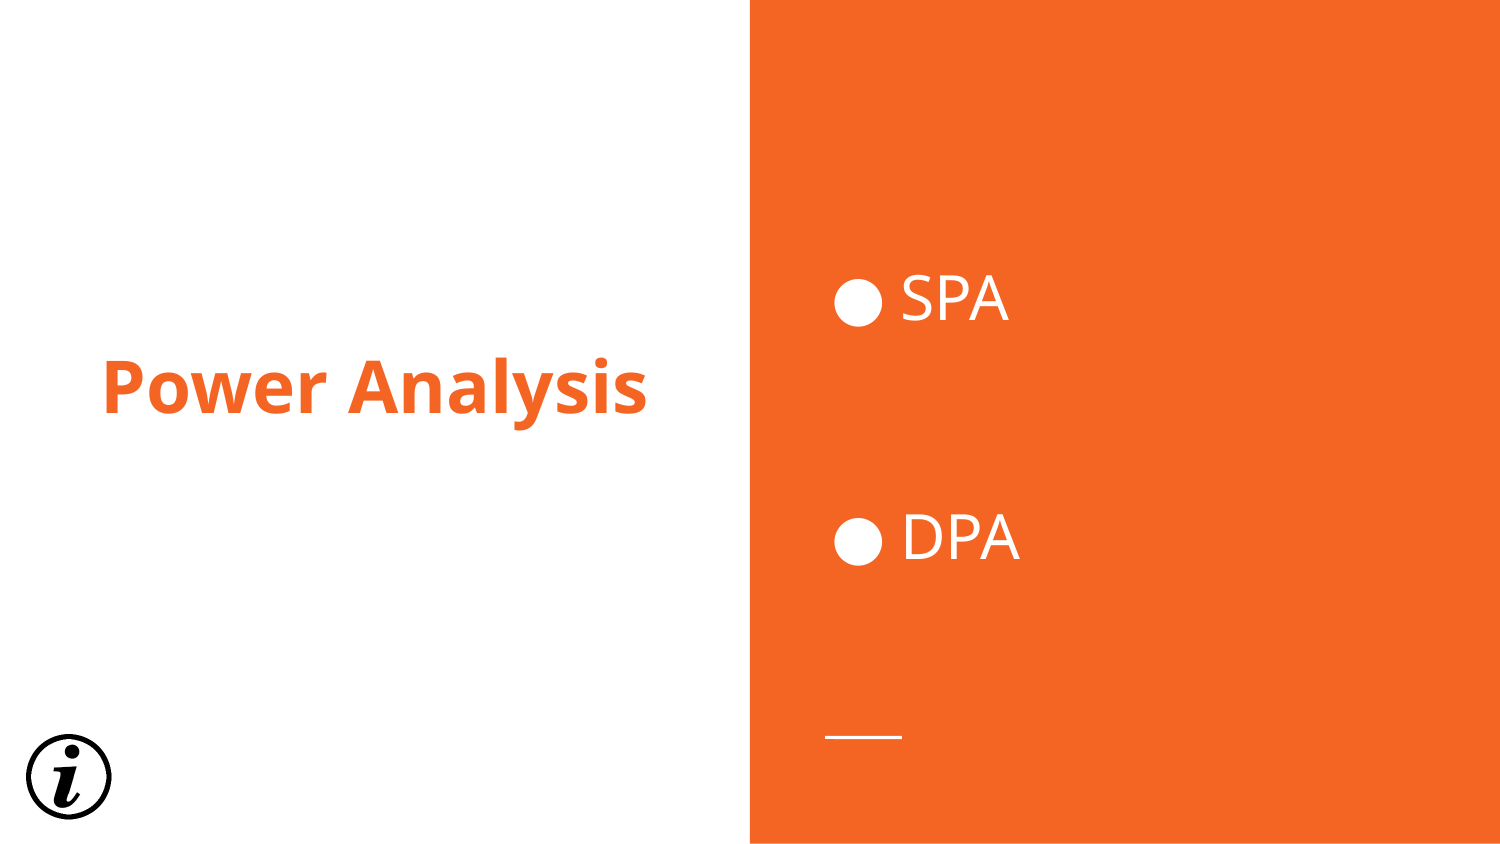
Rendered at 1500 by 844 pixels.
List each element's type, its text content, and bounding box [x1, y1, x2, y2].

picture [18, 726, 119, 827]
title Power Analysis [0, 227, 750, 444]
list SPA DPA [810, 121, 1440, 618]
